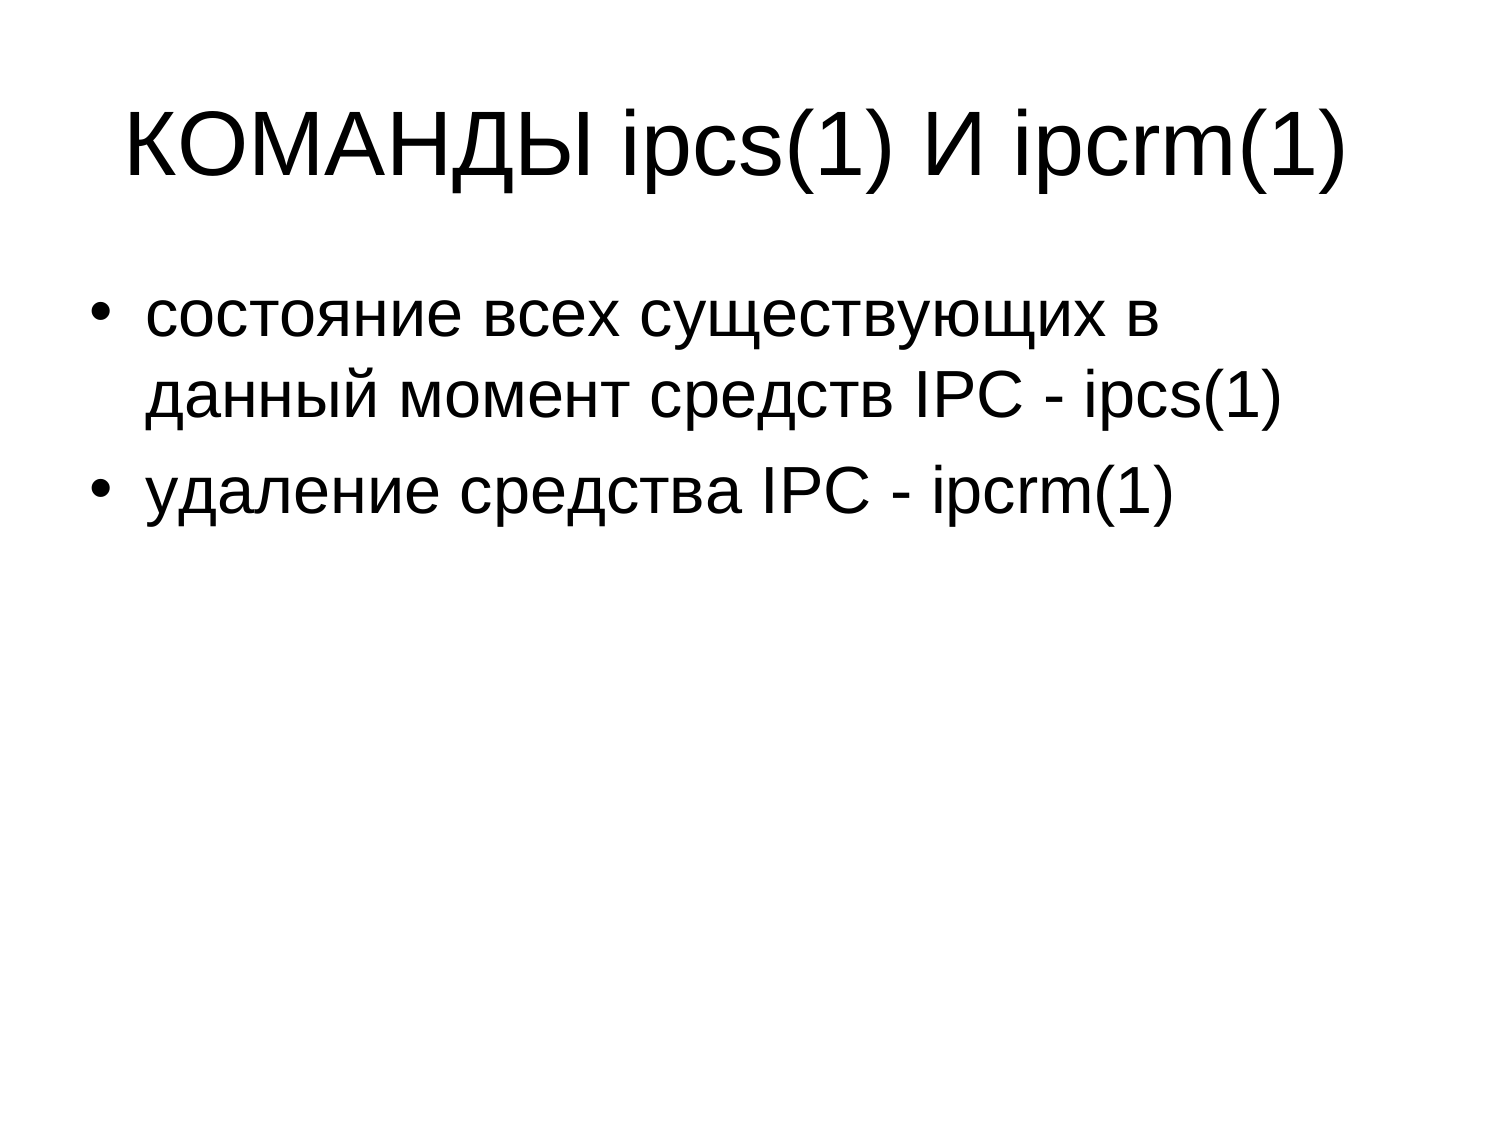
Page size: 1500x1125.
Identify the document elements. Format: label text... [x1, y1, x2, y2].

list состояние всех существующих в данный момент средств IPC - ipcs(1) удаление средства IPC - ipcrm(1) [75, 262, 1426, 1005]
title КОМАНДЫ ipcs(1) И ipcrm(1) [75, 45, 1426, 233]
